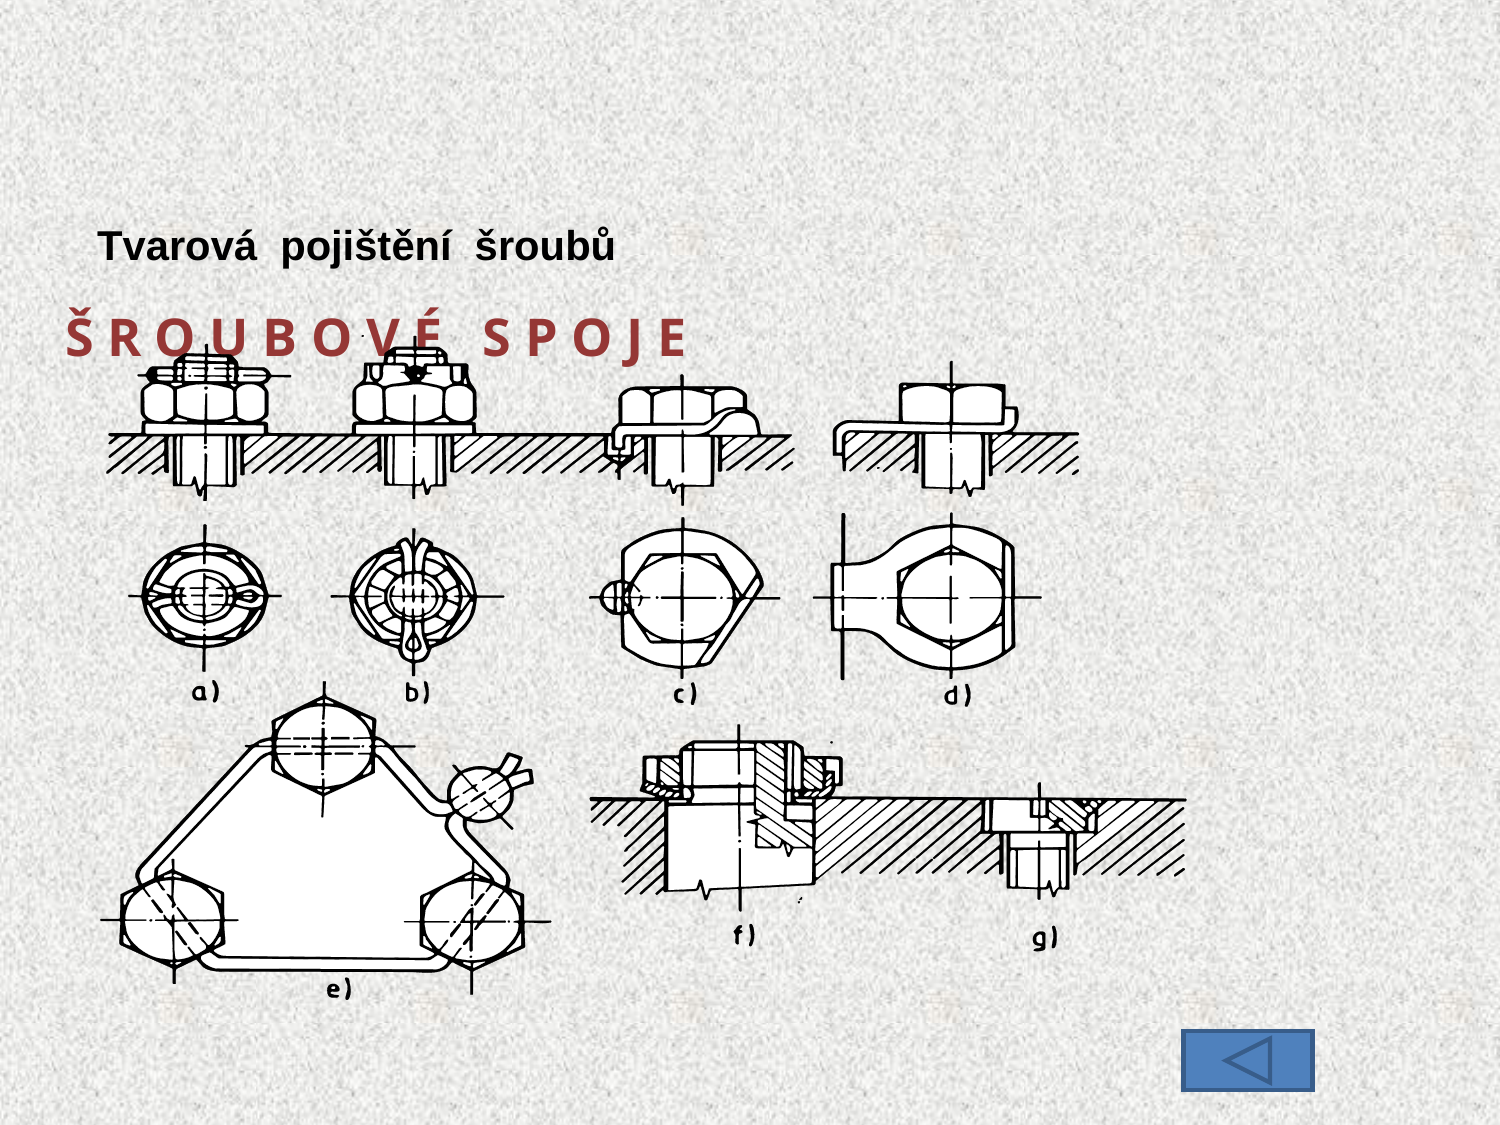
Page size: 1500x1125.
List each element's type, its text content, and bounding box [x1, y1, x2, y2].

title Š R O U B O V É S P O J E [50, 46, 1476, 185]
text_box Tvarová pojištění šroubů [82, 210, 1079, 277]
picture [82, 328, 1231, 1008]
text_box [1183, 1031, 1313, 1090]
